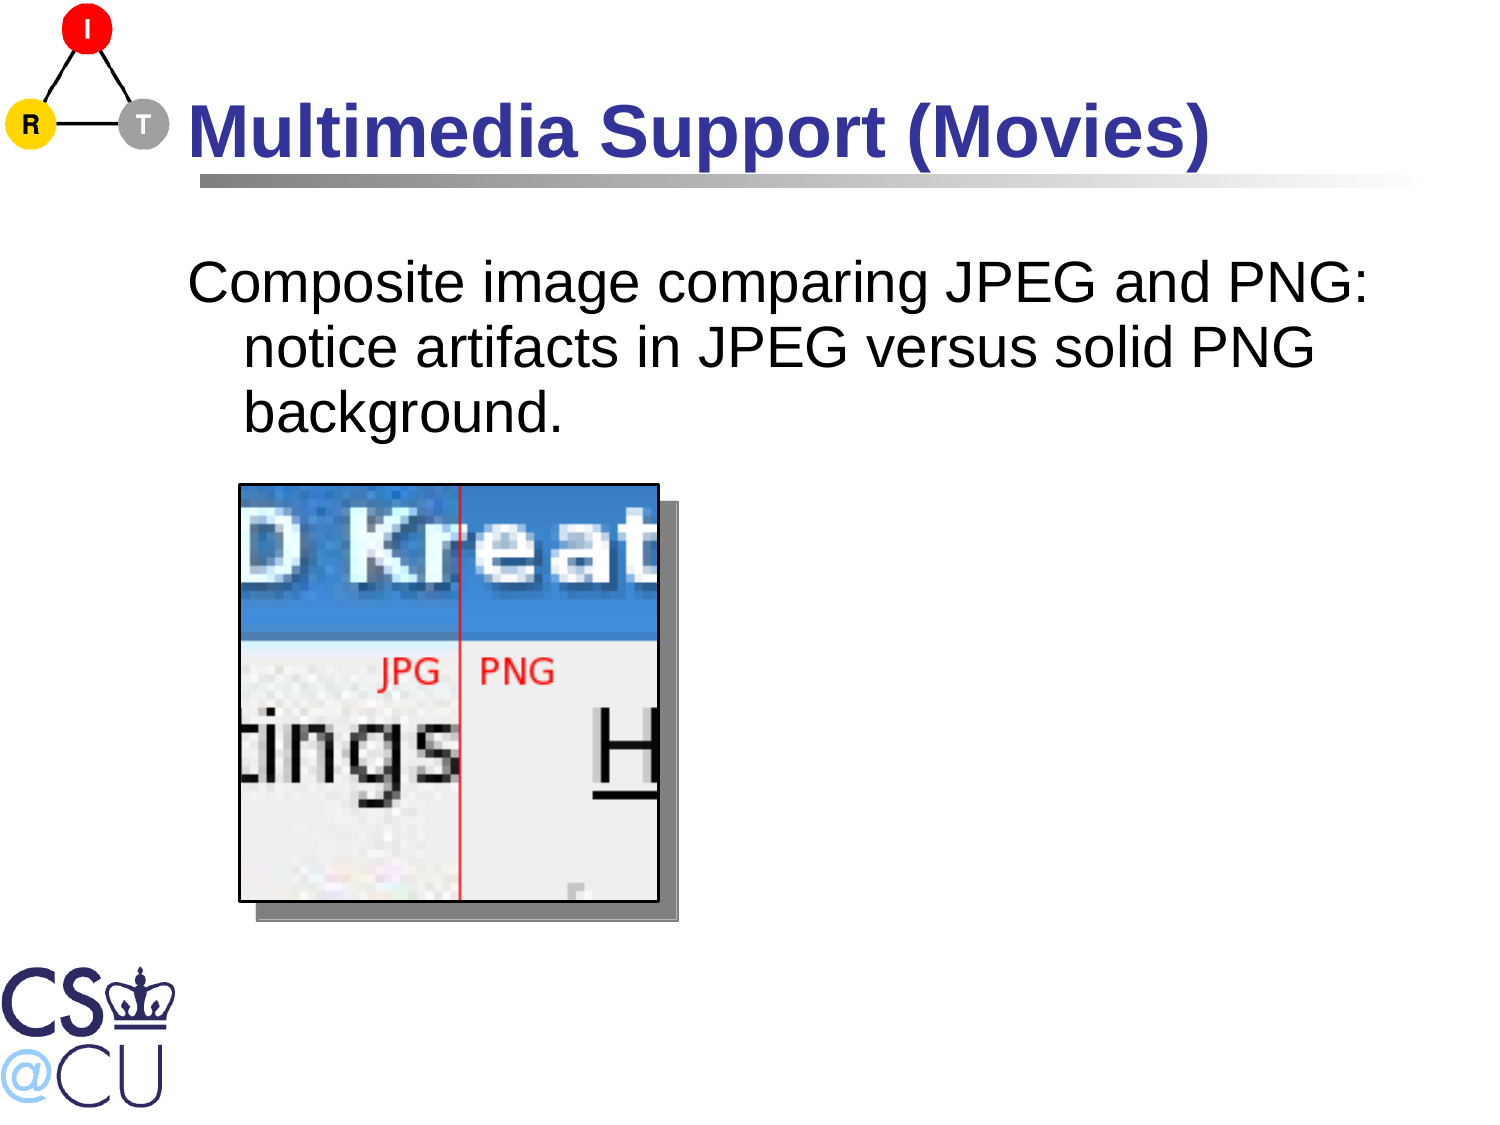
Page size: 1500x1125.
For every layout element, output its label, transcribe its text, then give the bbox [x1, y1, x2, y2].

picture [240, 485, 658, 901]
list Composite image comparing JPEG and PNG: notice artifacts in JPEG versus solid PNG background. [187, 249, 1463, 998]
picture [0, 949, 175, 1125]
title Multimedia Support (Movies) [187, 44, 1463, 218]
picture [0, 0, 173, 154]
